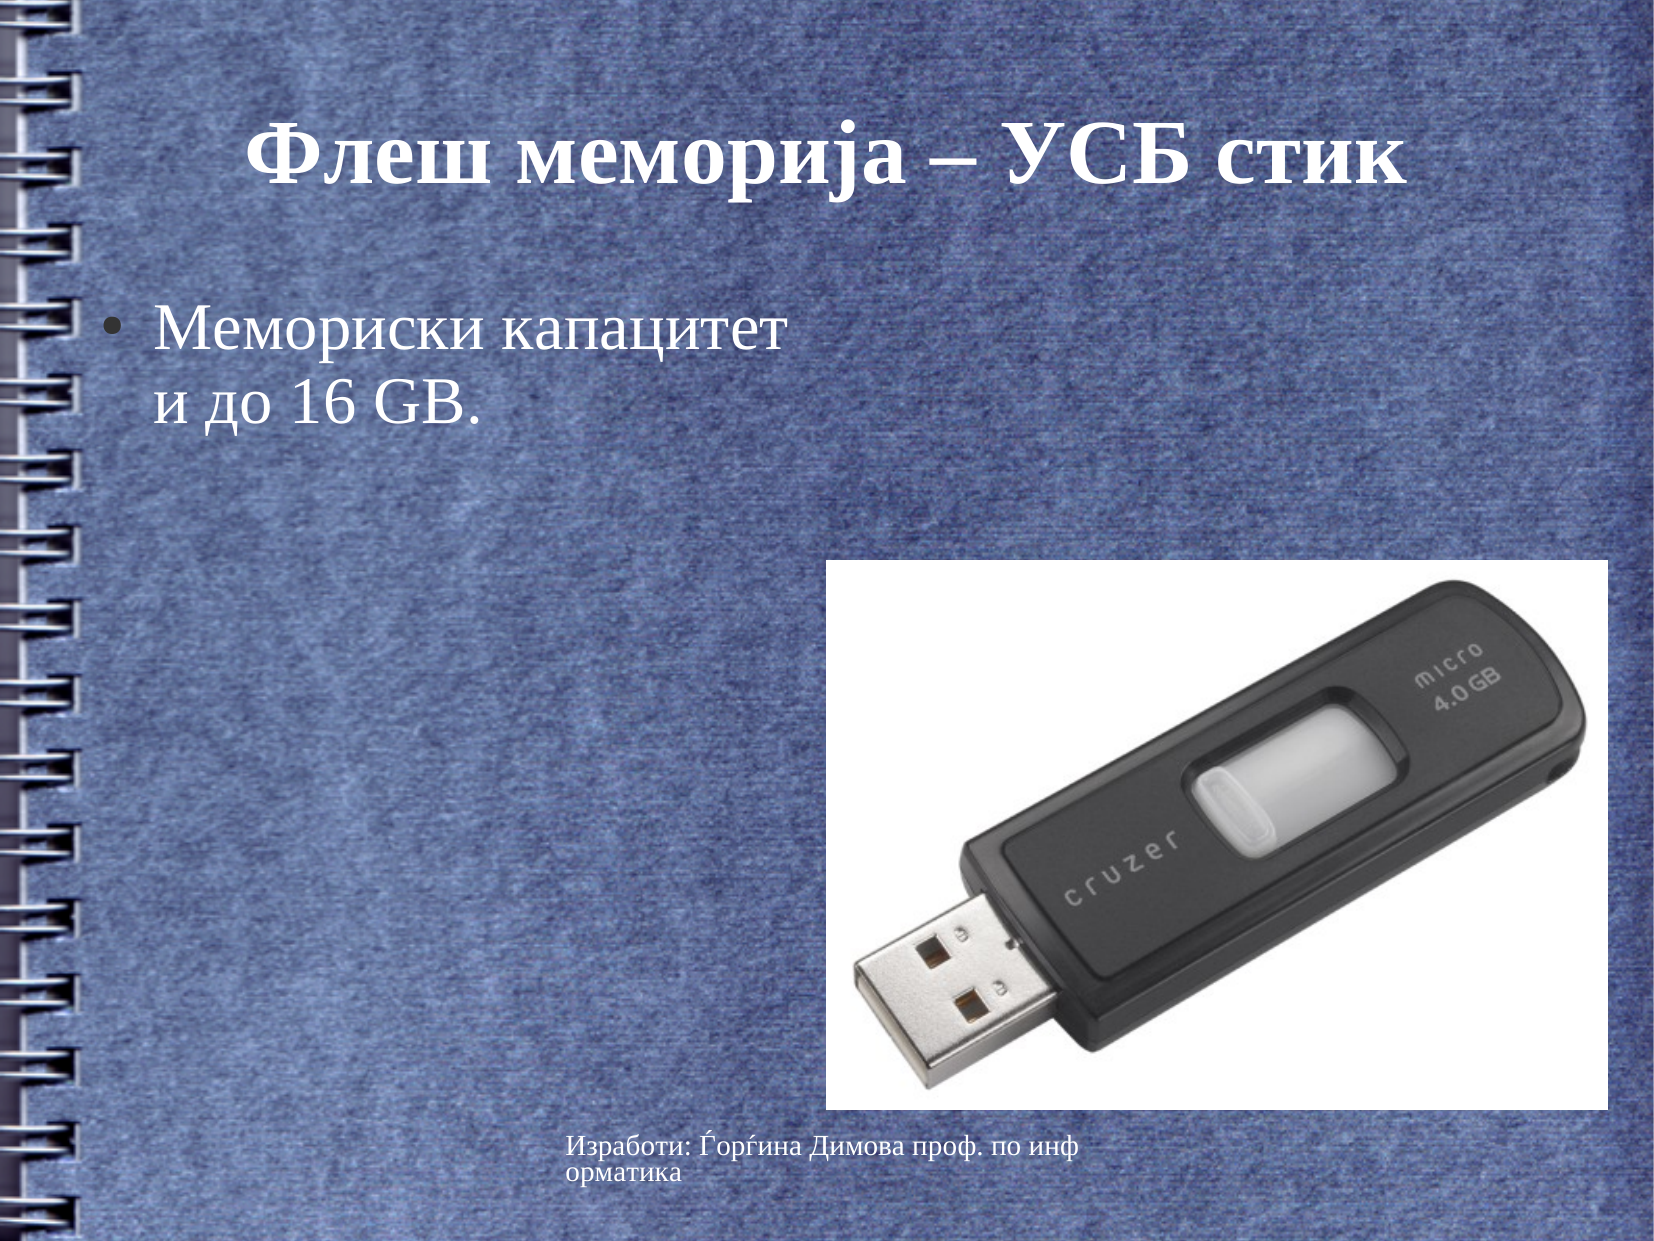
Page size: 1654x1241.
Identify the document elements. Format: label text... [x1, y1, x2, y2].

title Флеш меморија – УСБ стик [82, 56, 1571, 250]
list Мемориски капацитет и до 16 GB. [82, 290, 809, 1094]
picture [0, 0, 1654, 1241]
